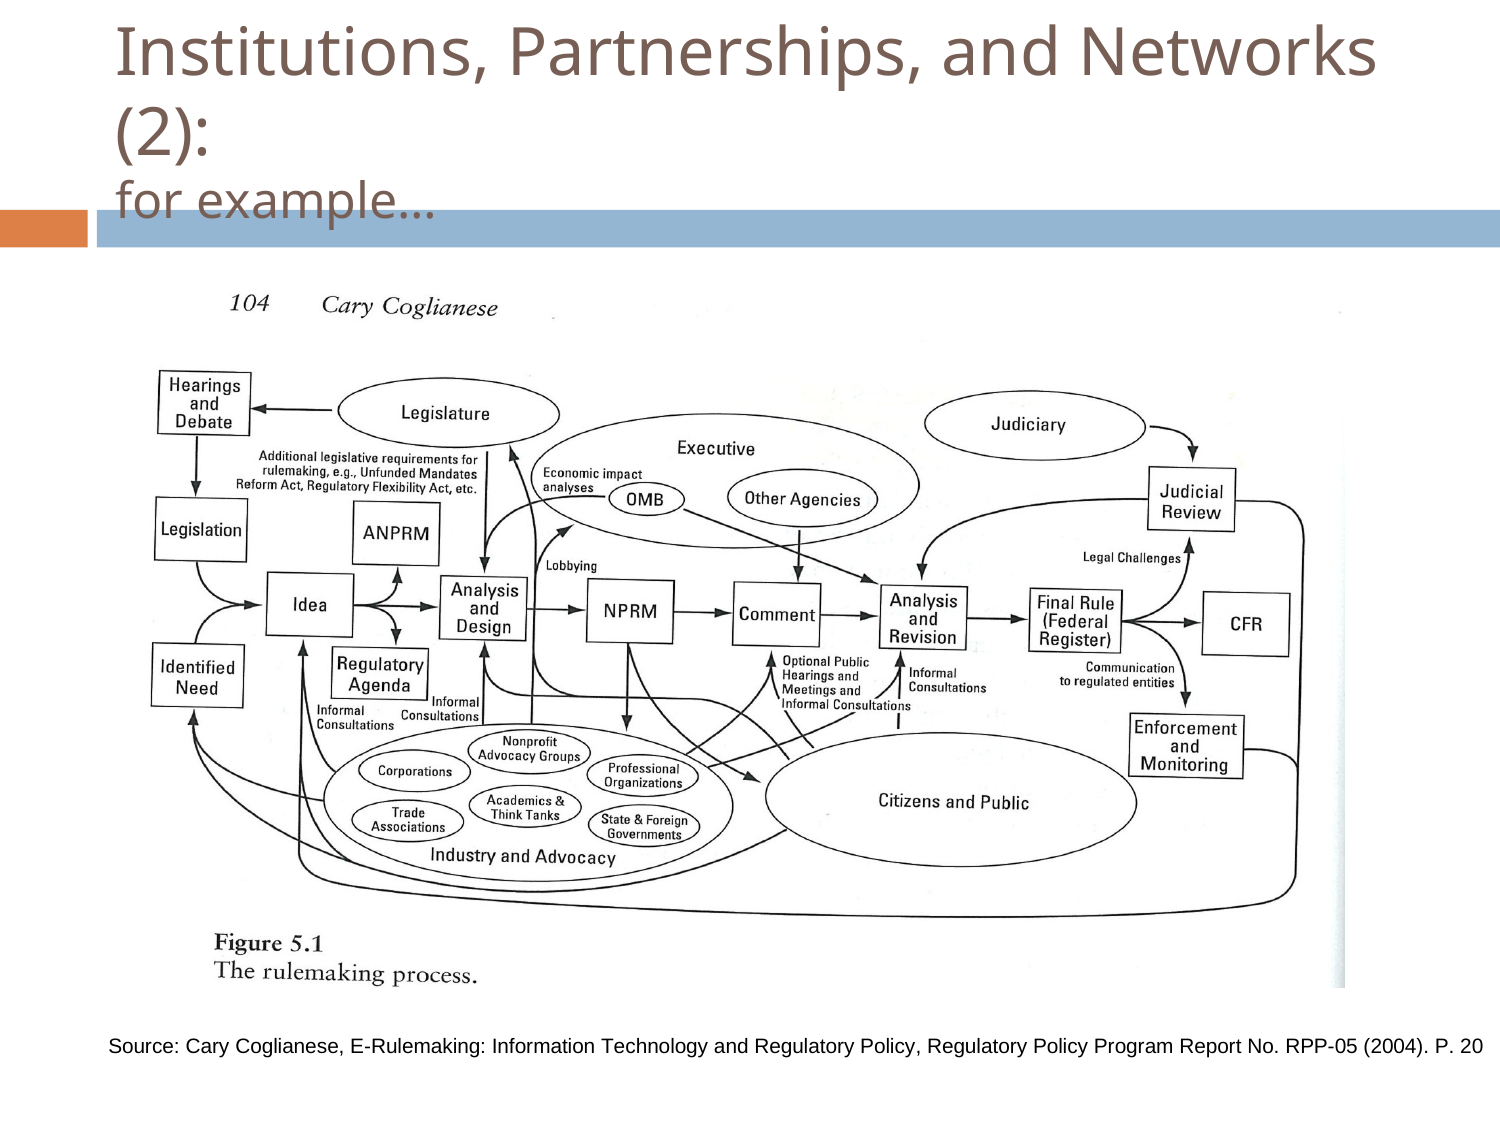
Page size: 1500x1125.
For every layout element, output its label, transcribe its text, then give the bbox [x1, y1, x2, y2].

text_box Source: Cary Coglianese, E-Rulemaking: Information Technology and Regulatory Policy, Regulatory Policy Program Report No. RPP-05 (2004). P. 20 [93, 1025, 1499, 1066]
picture [137, 274, 1345, 988]
text_box Institutions, Partnerships, and Networks (2): for example… [100, 1, 1439, 237]
